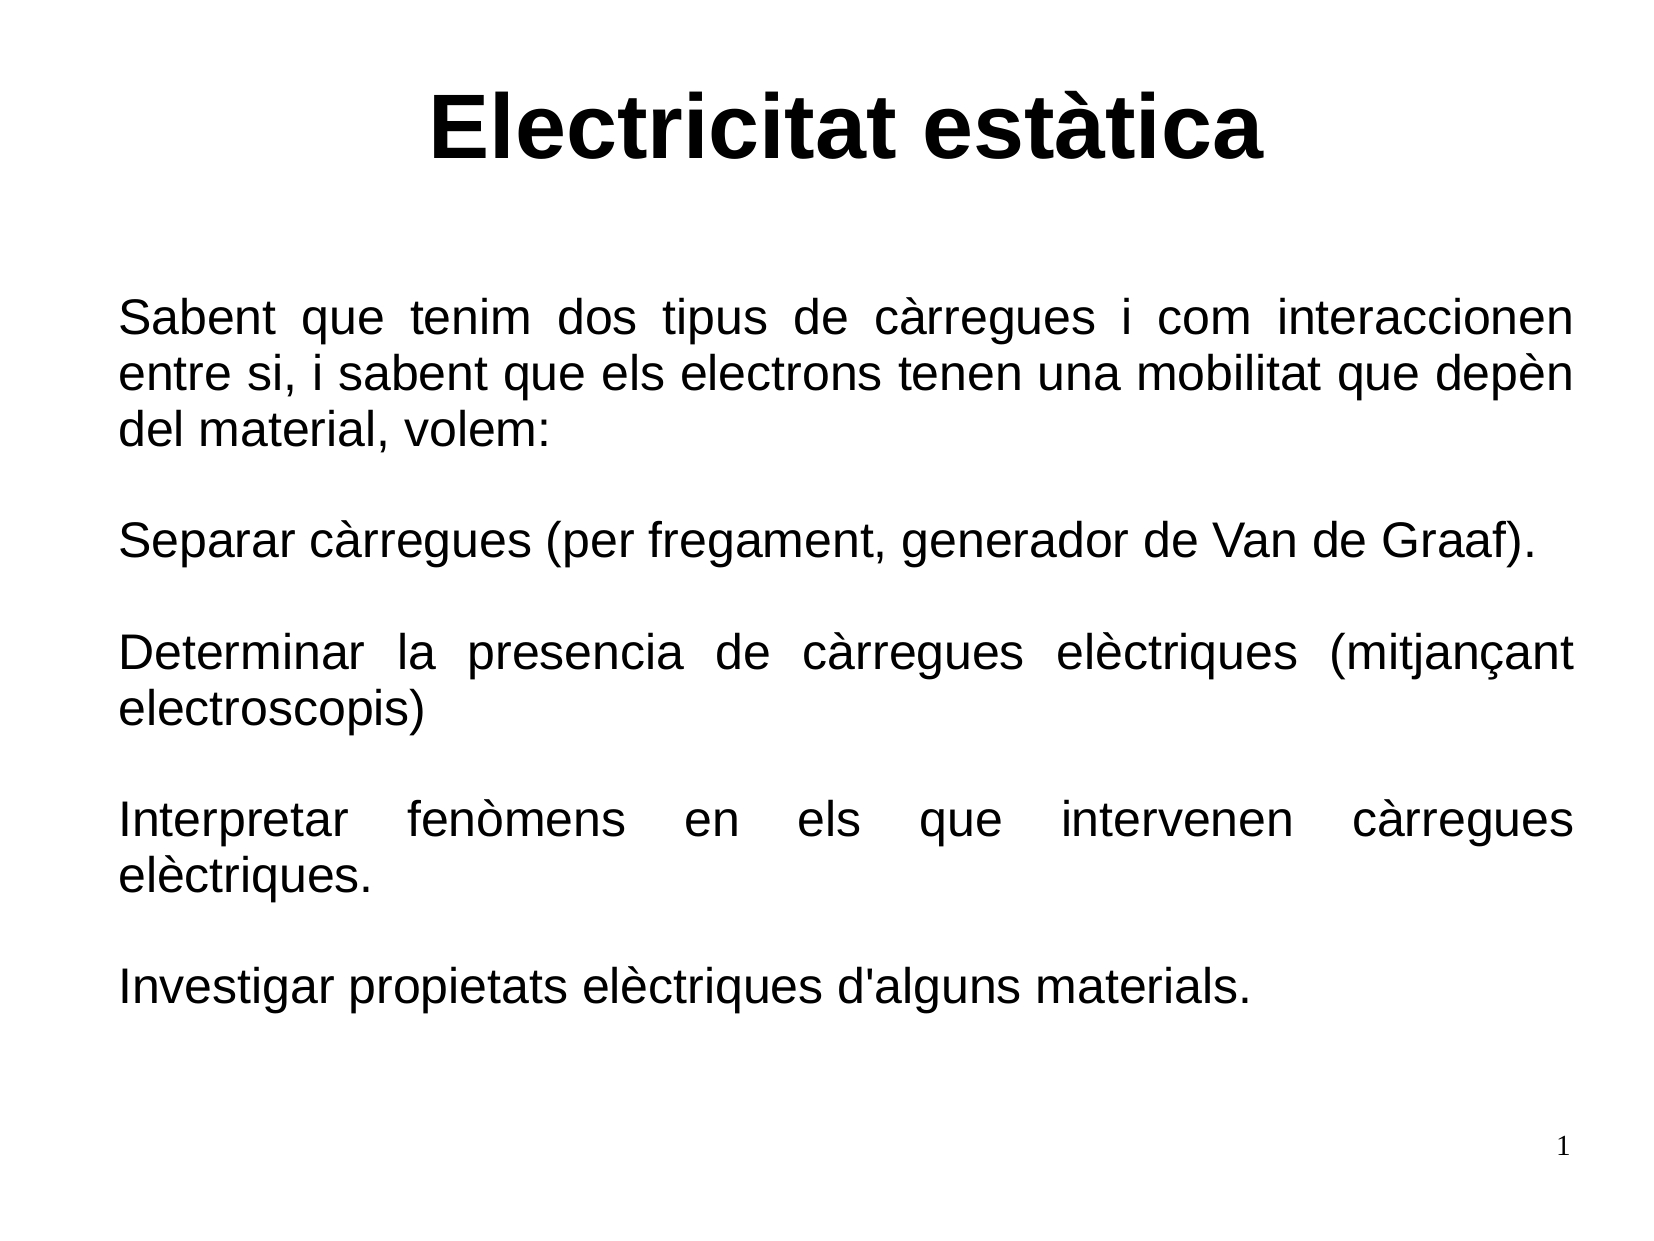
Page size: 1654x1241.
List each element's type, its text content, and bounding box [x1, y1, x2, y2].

text_box Electricitat estàtica Sabent que tenim dos tipus de càrregues i com interaccionen entre si, i sabent que els electrons tenen una mobilitat que depèn del material, volem: Separar càrregues (per fregament, generador de Van de Graaf). Determinar la presencia de càrregues elèctriques (mitjançant electroscopis) Interpretar fenòmens en els que intervenen càrregues elèctriques. Investigar propietats elèctriques d'alguns materials. [103, 68, 1590, 1159]
